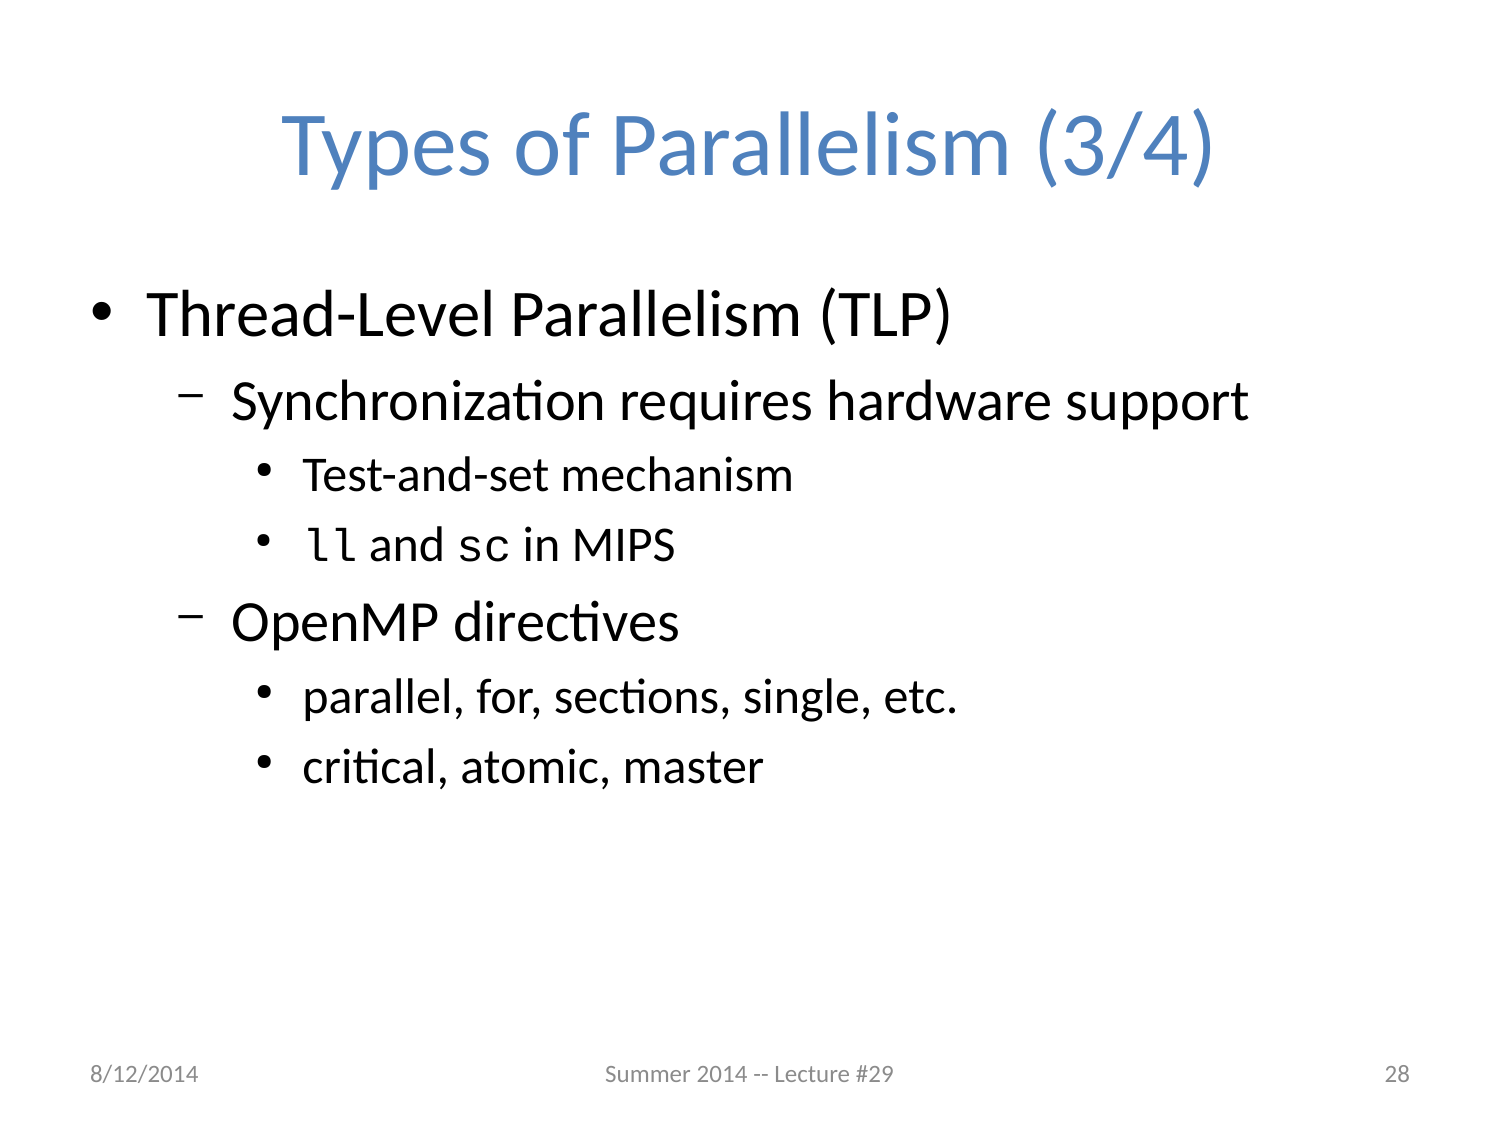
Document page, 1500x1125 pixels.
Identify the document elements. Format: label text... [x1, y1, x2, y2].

slide_number <number> [1074, 1042, 1425, 1103]
list Thread-Level Parallelism (TLP) Synchronization requires hardware support Test-and-set mechanism ll and sc in MIPS OpenMP directives parallel, for, sections, single, etc. critical, atomic, master [75, 262, 1425, 1073]
slide_number 8/12/2014 [75, 1042, 425, 1103]
title Types of Parallelism (3/4) [75, 45, 1425, 233]
footer Summer 2014 -- Lecture #29 [512, 1042, 988, 1103]
